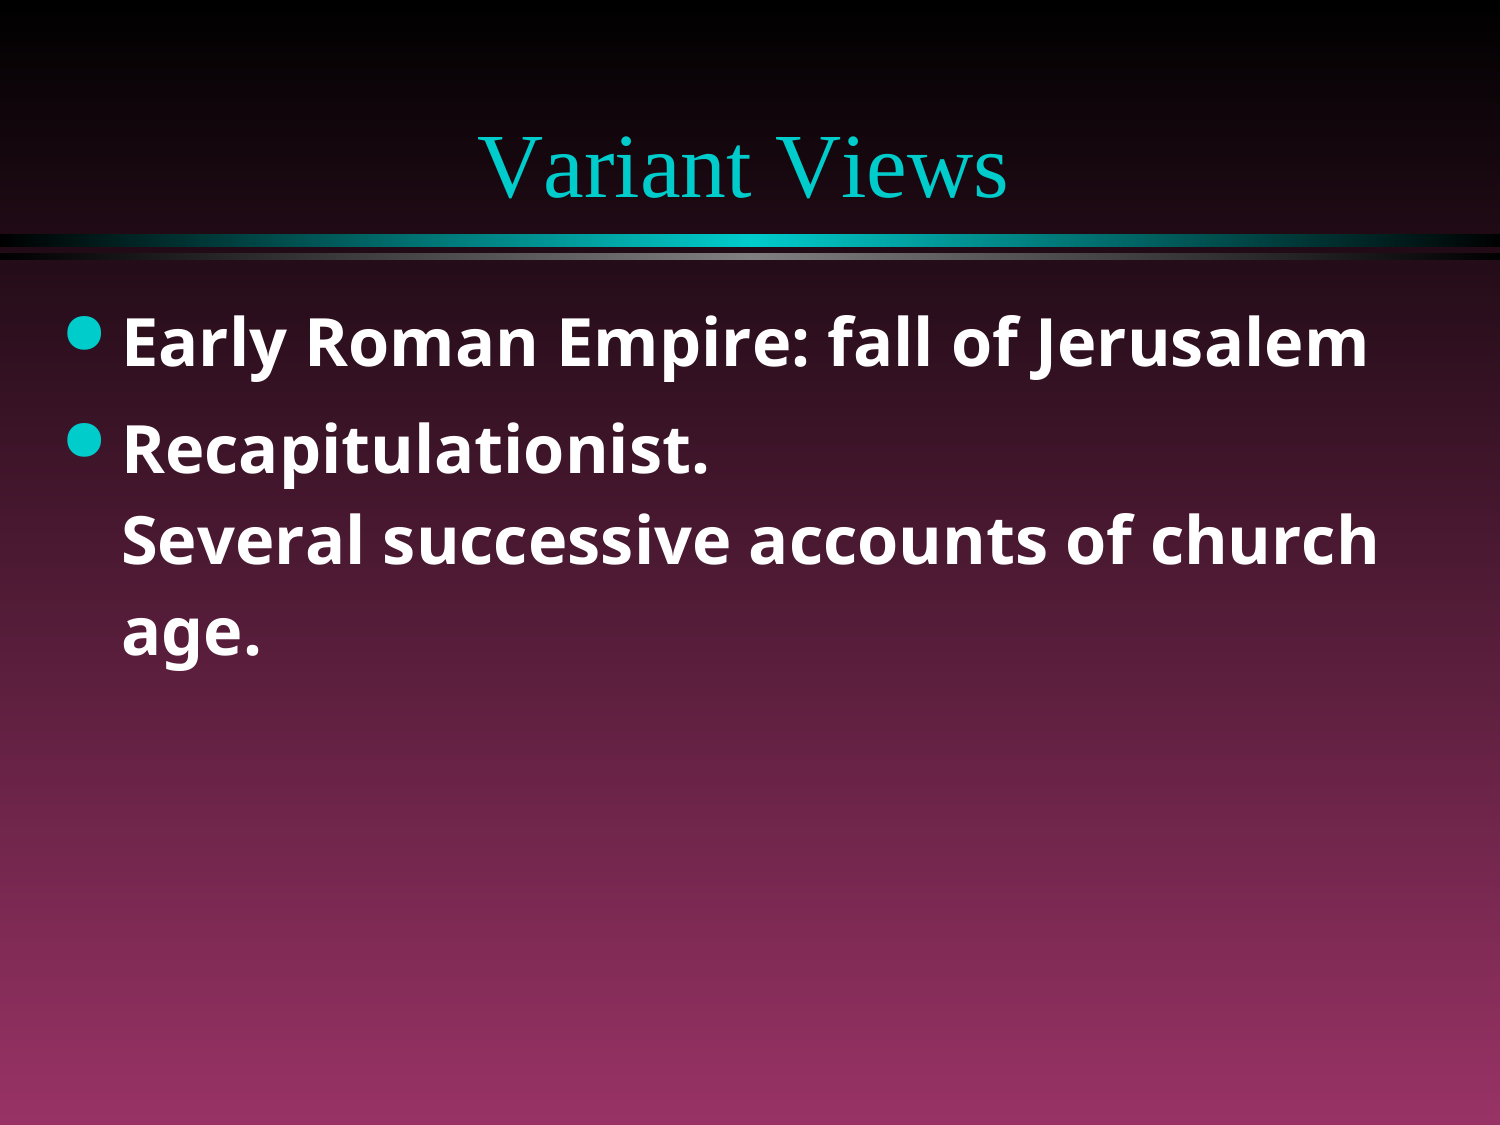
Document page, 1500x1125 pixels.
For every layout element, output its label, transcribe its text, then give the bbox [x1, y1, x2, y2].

title Variant Views [99, 37, 1388, 225]
list Early Roman Empire: fall of Jerusalem Recapitulationist. Several successive accounts of church age. [49, 287, 1438, 963]
